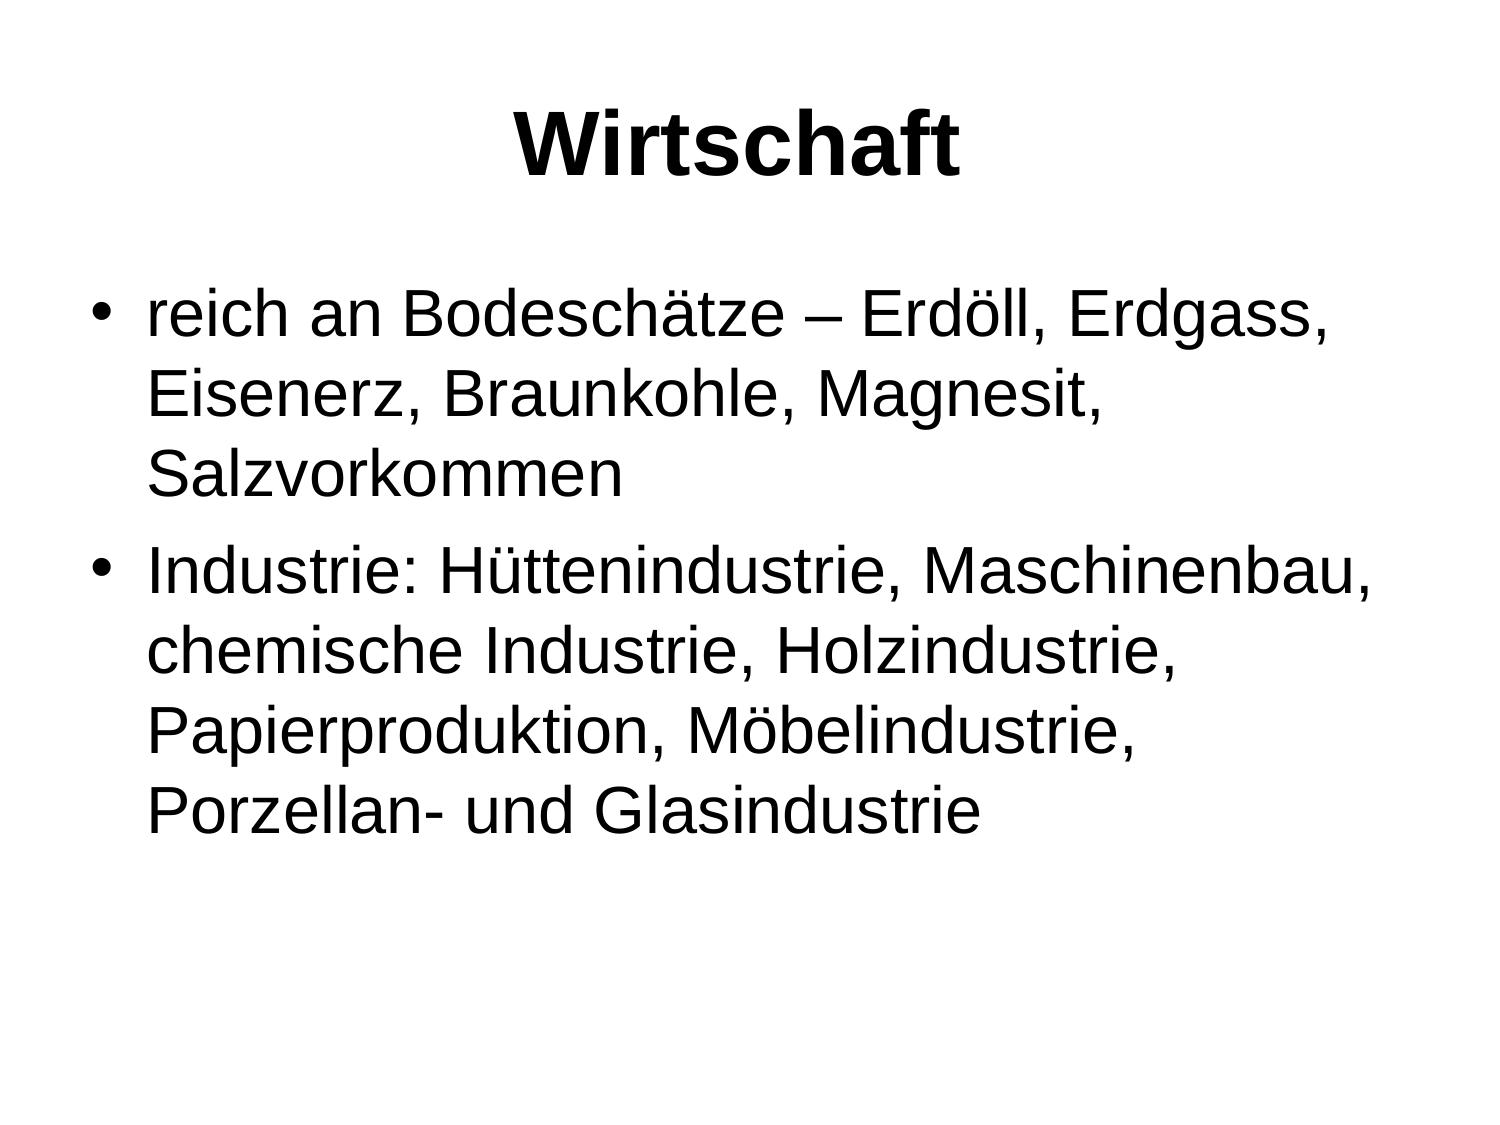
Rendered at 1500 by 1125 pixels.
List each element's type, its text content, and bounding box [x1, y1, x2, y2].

list reich an Bodeschätze – Erdöll, Erdgass, Eisenerz, Braunkohle, Magnesit, Salzvorkommen Industrie: Hüttenindustrie, Maschinenbau, chemische Industrie, Holzindustrie, Papierproduktion, Möbelindustrie, Porzellan- und Glasindustrie [75, 262, 1426, 1006]
title Wirtschaft [75, 45, 1426, 233]
